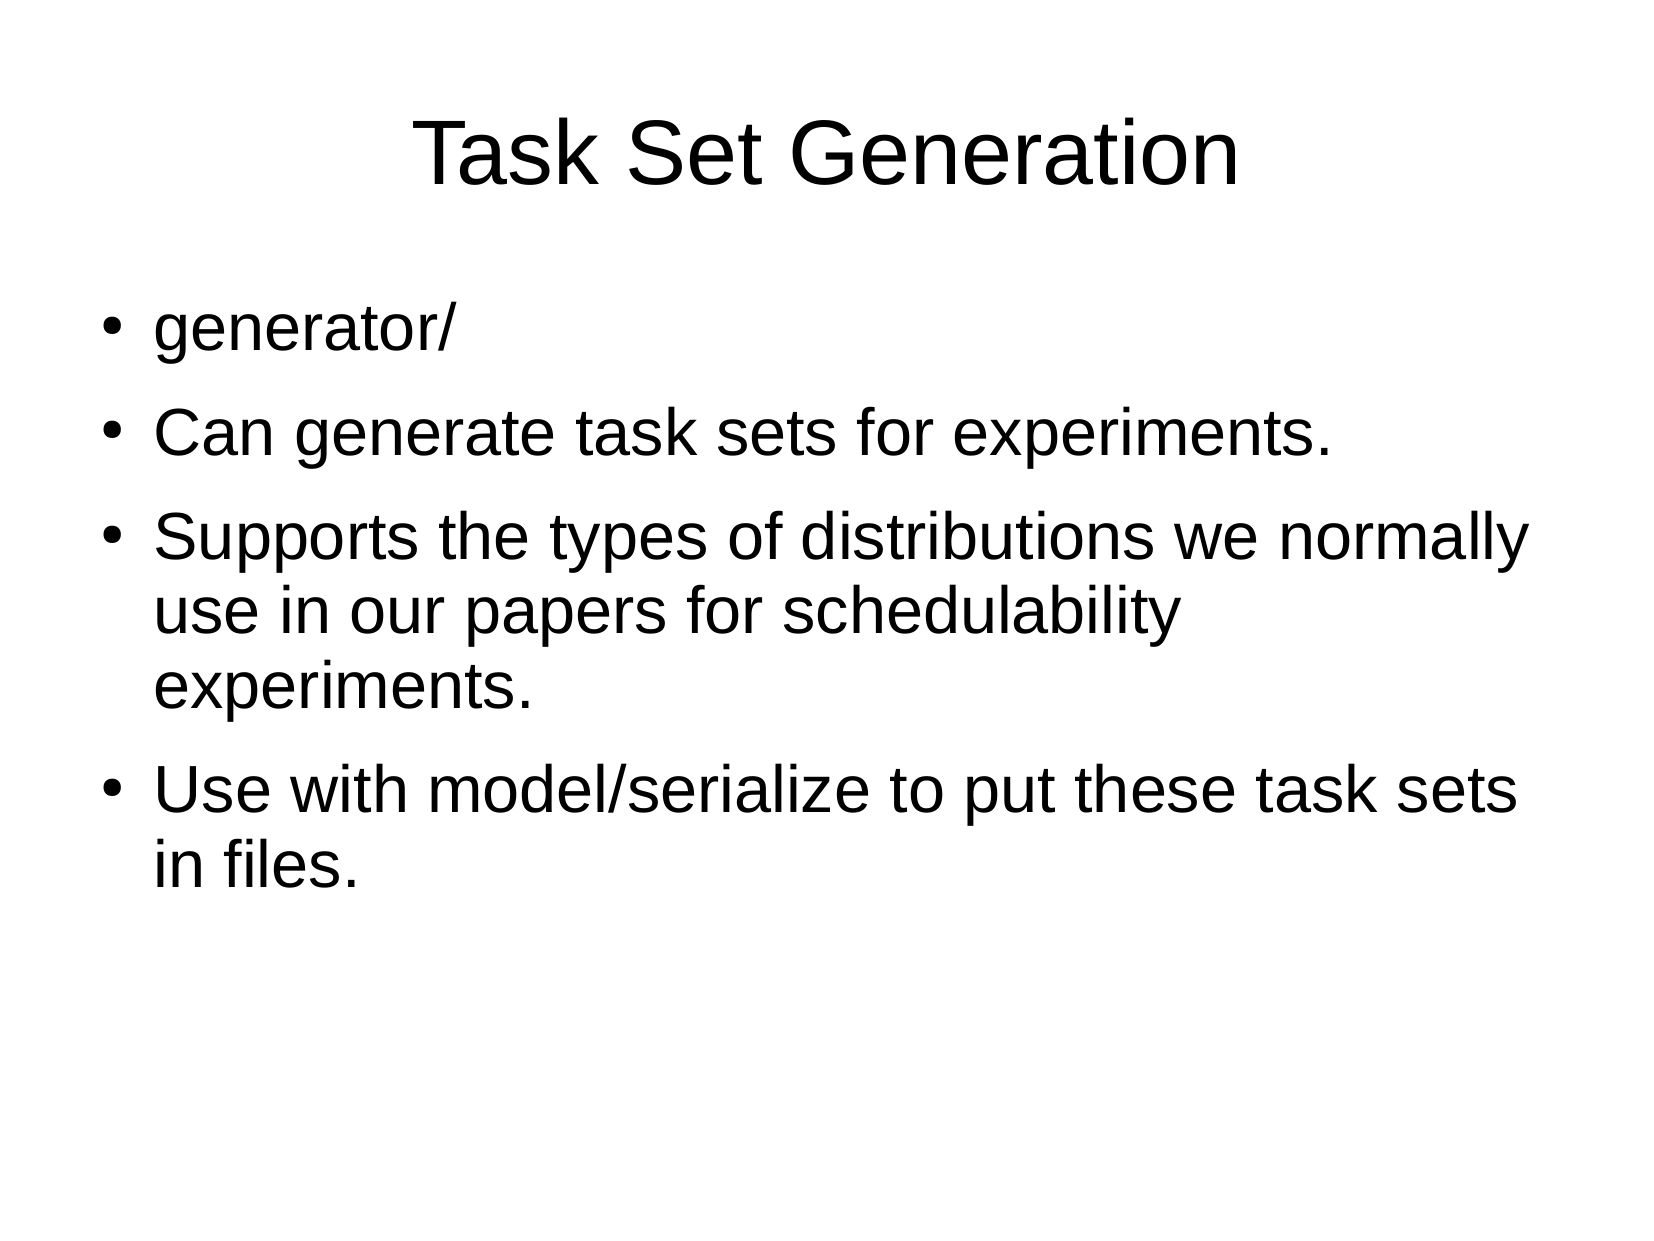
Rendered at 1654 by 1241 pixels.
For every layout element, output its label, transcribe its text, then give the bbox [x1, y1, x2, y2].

list generator/ Can generate task sets for experiments. Supports the types of distributions we normally use in our papers for schedulability experiments. Use with model/serialize to put these task sets in files. [82, 290, 1571, 1010]
title Task Set Generation [82, 49, 1571, 257]
